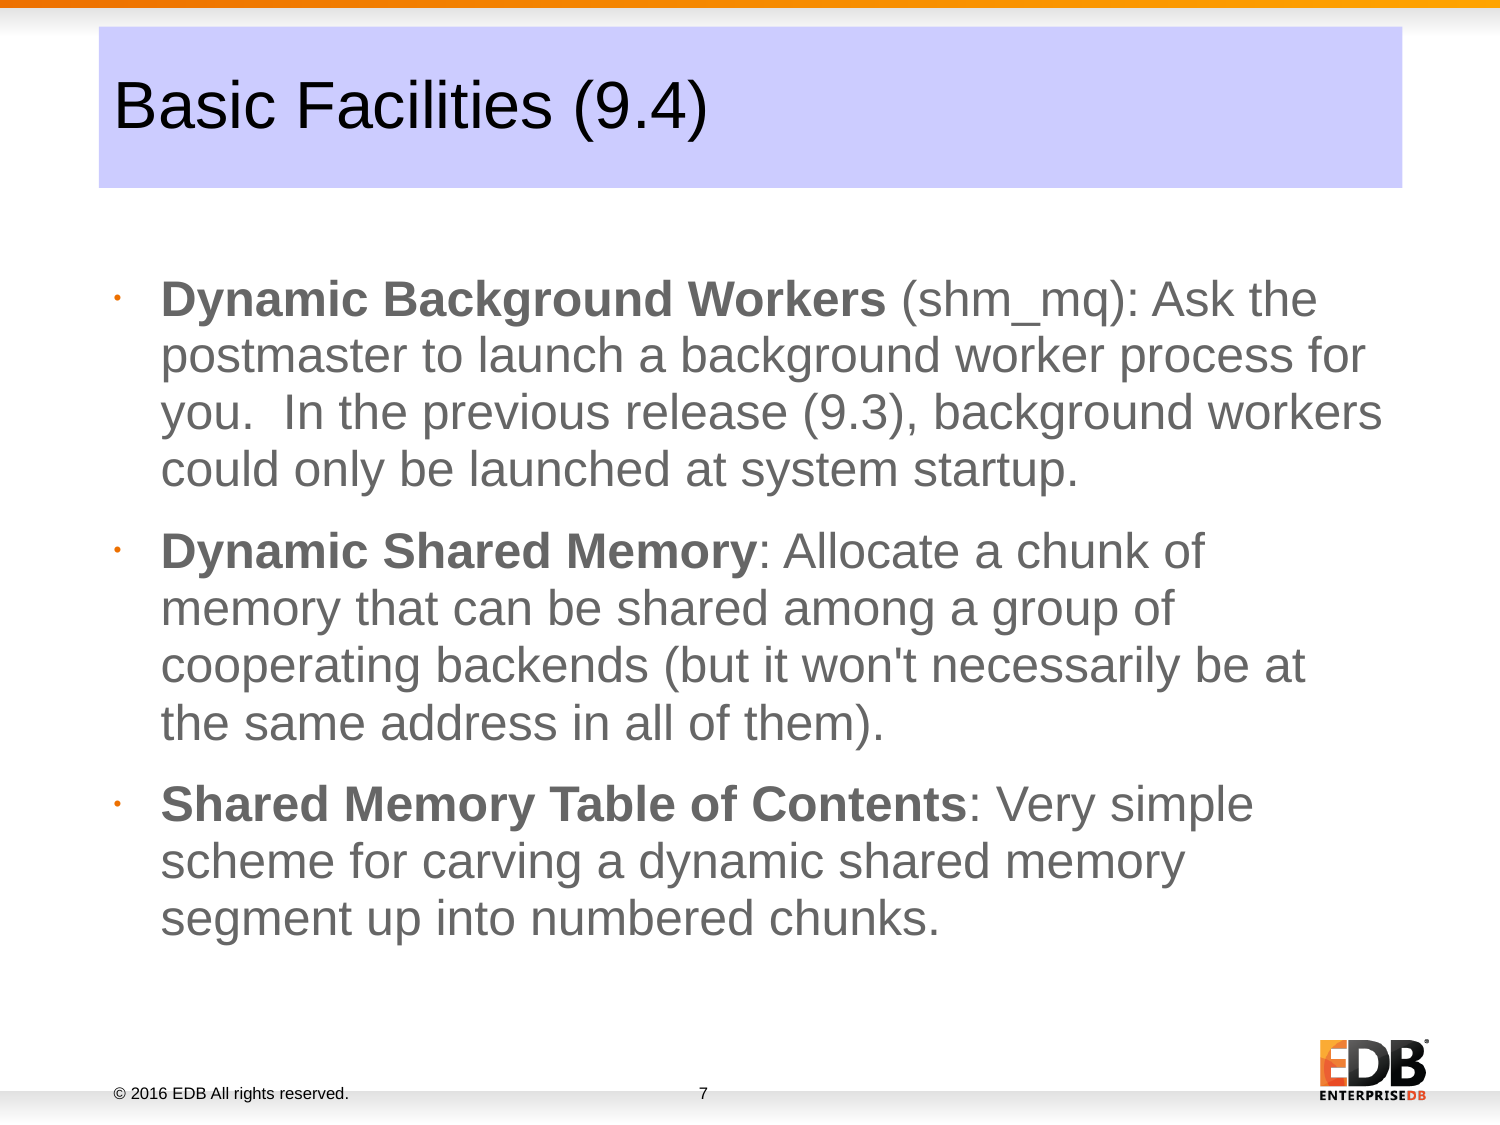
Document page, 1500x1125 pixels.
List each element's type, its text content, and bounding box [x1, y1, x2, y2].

list Dynamic Background Workers (shm_mq): Ask the postmaster to launch a background worker process for you. In the previous release (9.3), background workers could only be launched at system startup. Dynamic Shared Memory: Allocate a chunk of memory that can be shared among a group of cooperating backends (but it won't necessarily be at the same address in all of them). Shared Memory Table of Contents: Very simple scheme for carving a dynamic shared memory segment up into numbered chunks. [98, 263, 1403, 984]
title Basic Facilities (9.4) [98, 26, 1403, 188]
picture [1318, 1036, 1430, 1101]
